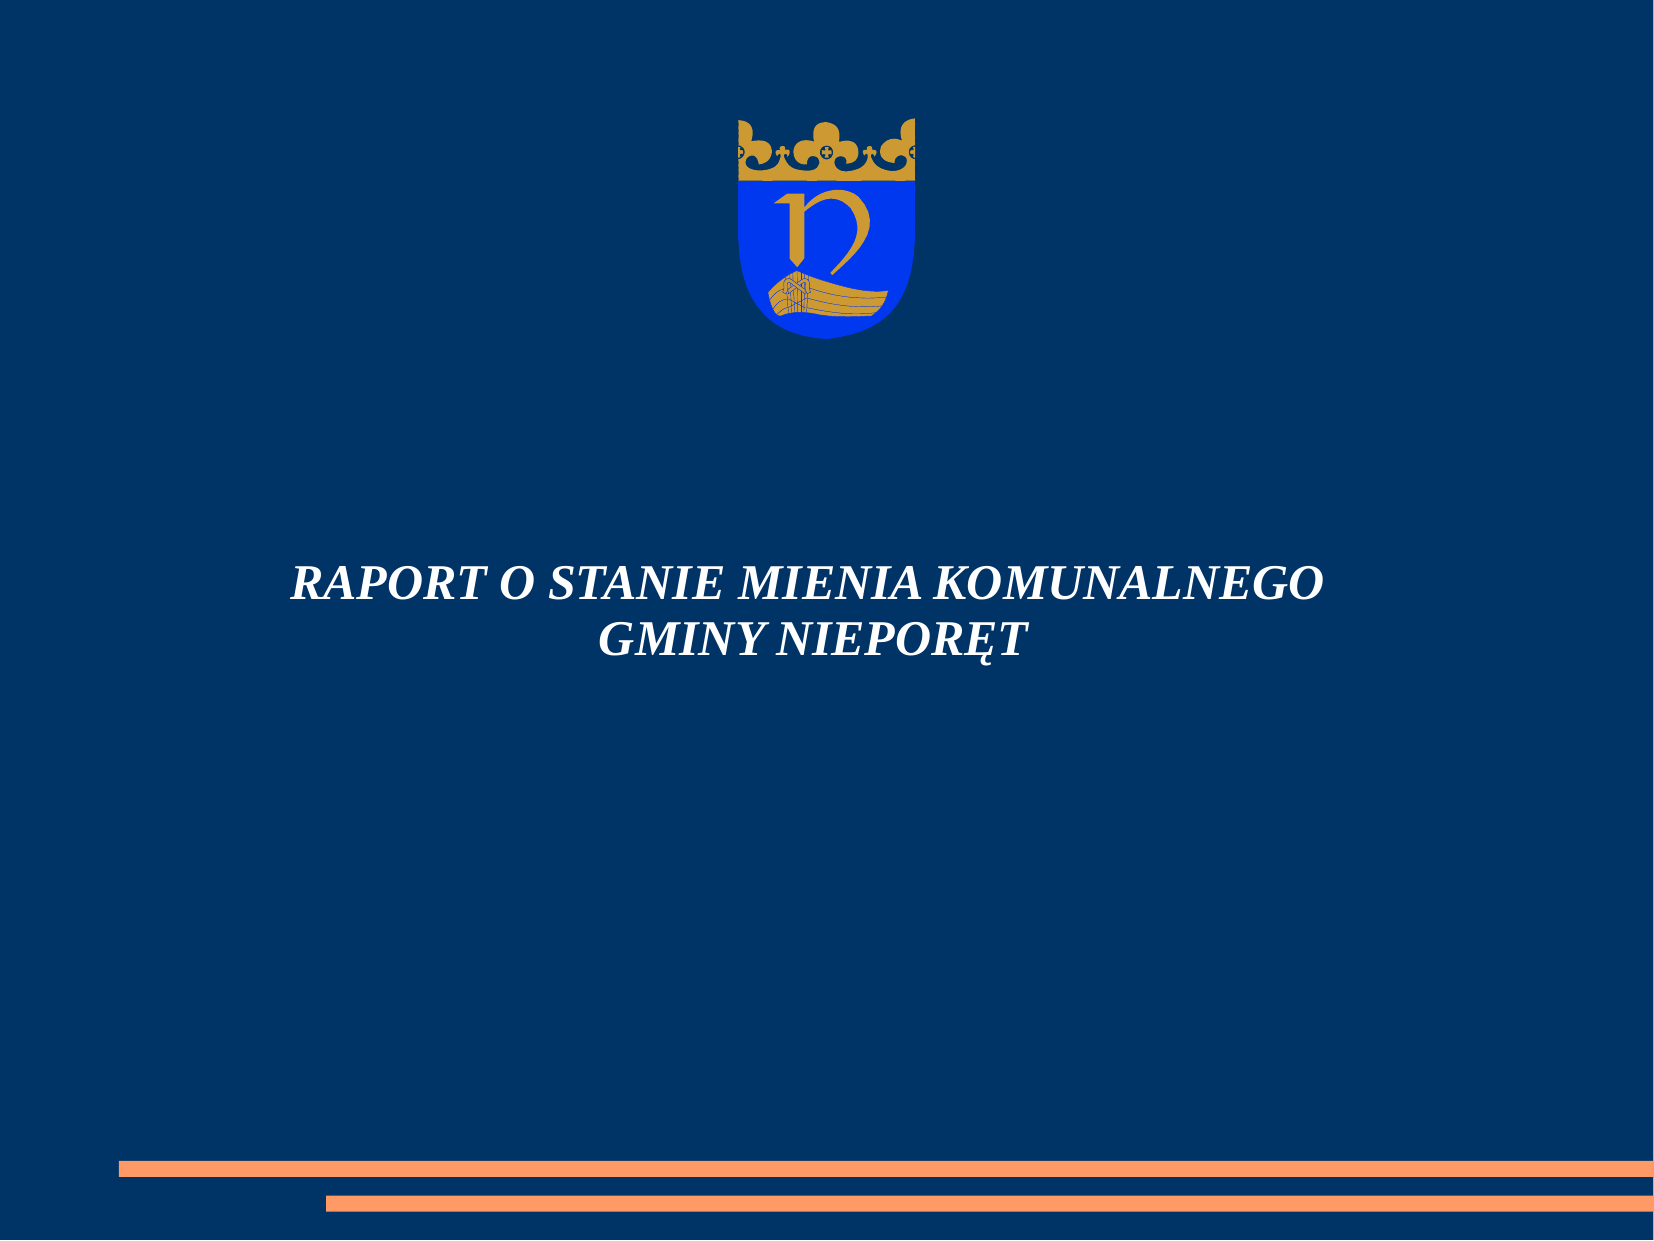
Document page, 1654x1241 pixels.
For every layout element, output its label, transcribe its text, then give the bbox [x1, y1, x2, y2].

picture [738, 118, 916, 340]
text_box RAPORT O STANIE MIENIA KOMUNALNEGO GMINY NIEPORĘT [29, 382, 1599, 916]
